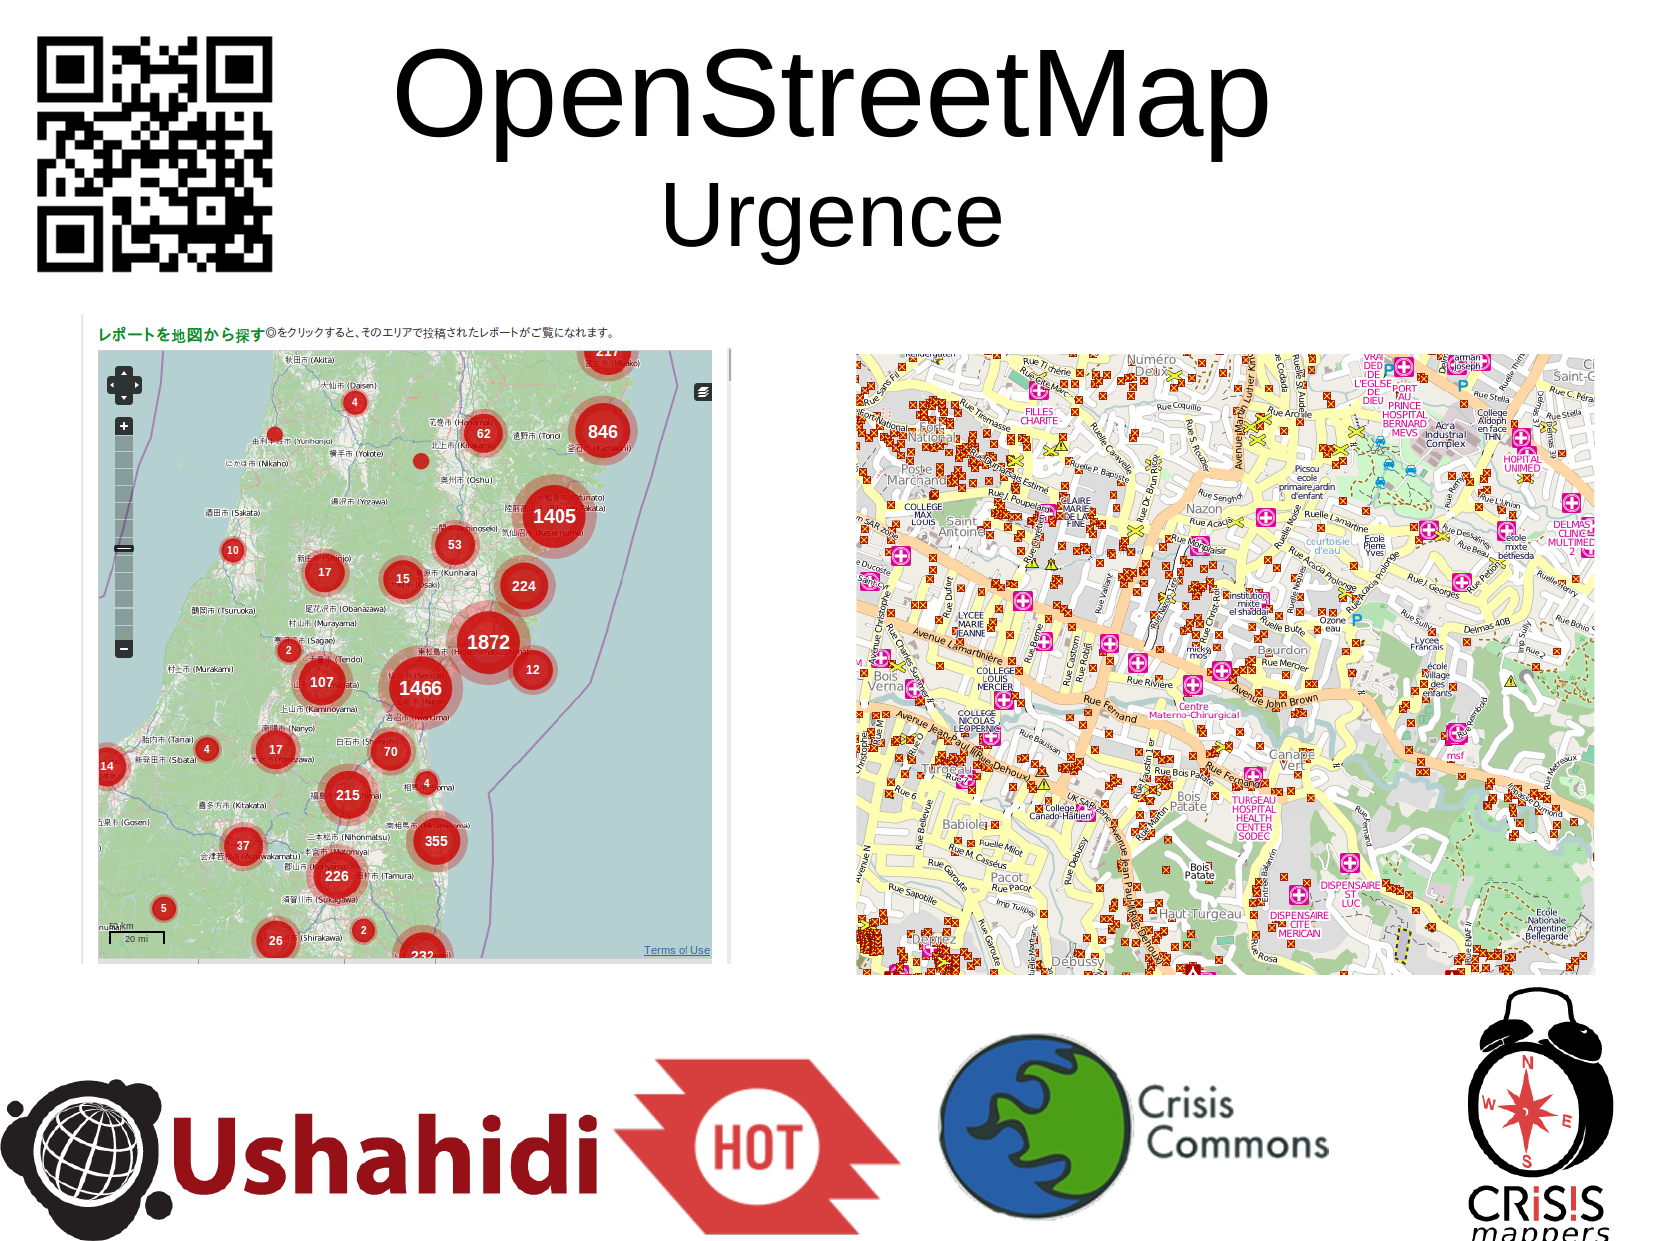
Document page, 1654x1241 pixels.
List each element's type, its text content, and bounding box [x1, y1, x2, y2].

picture [938, 1033, 1329, 1221]
picture [81, 314, 732, 964]
picture [0, 1079, 597, 1241]
picture [602, 1052, 916, 1241]
picture [0, 0, 310, 310]
picture [856, 354, 1654, 1241]
title OpenStreetMap Urgence [310, 23, 1577, 266]
